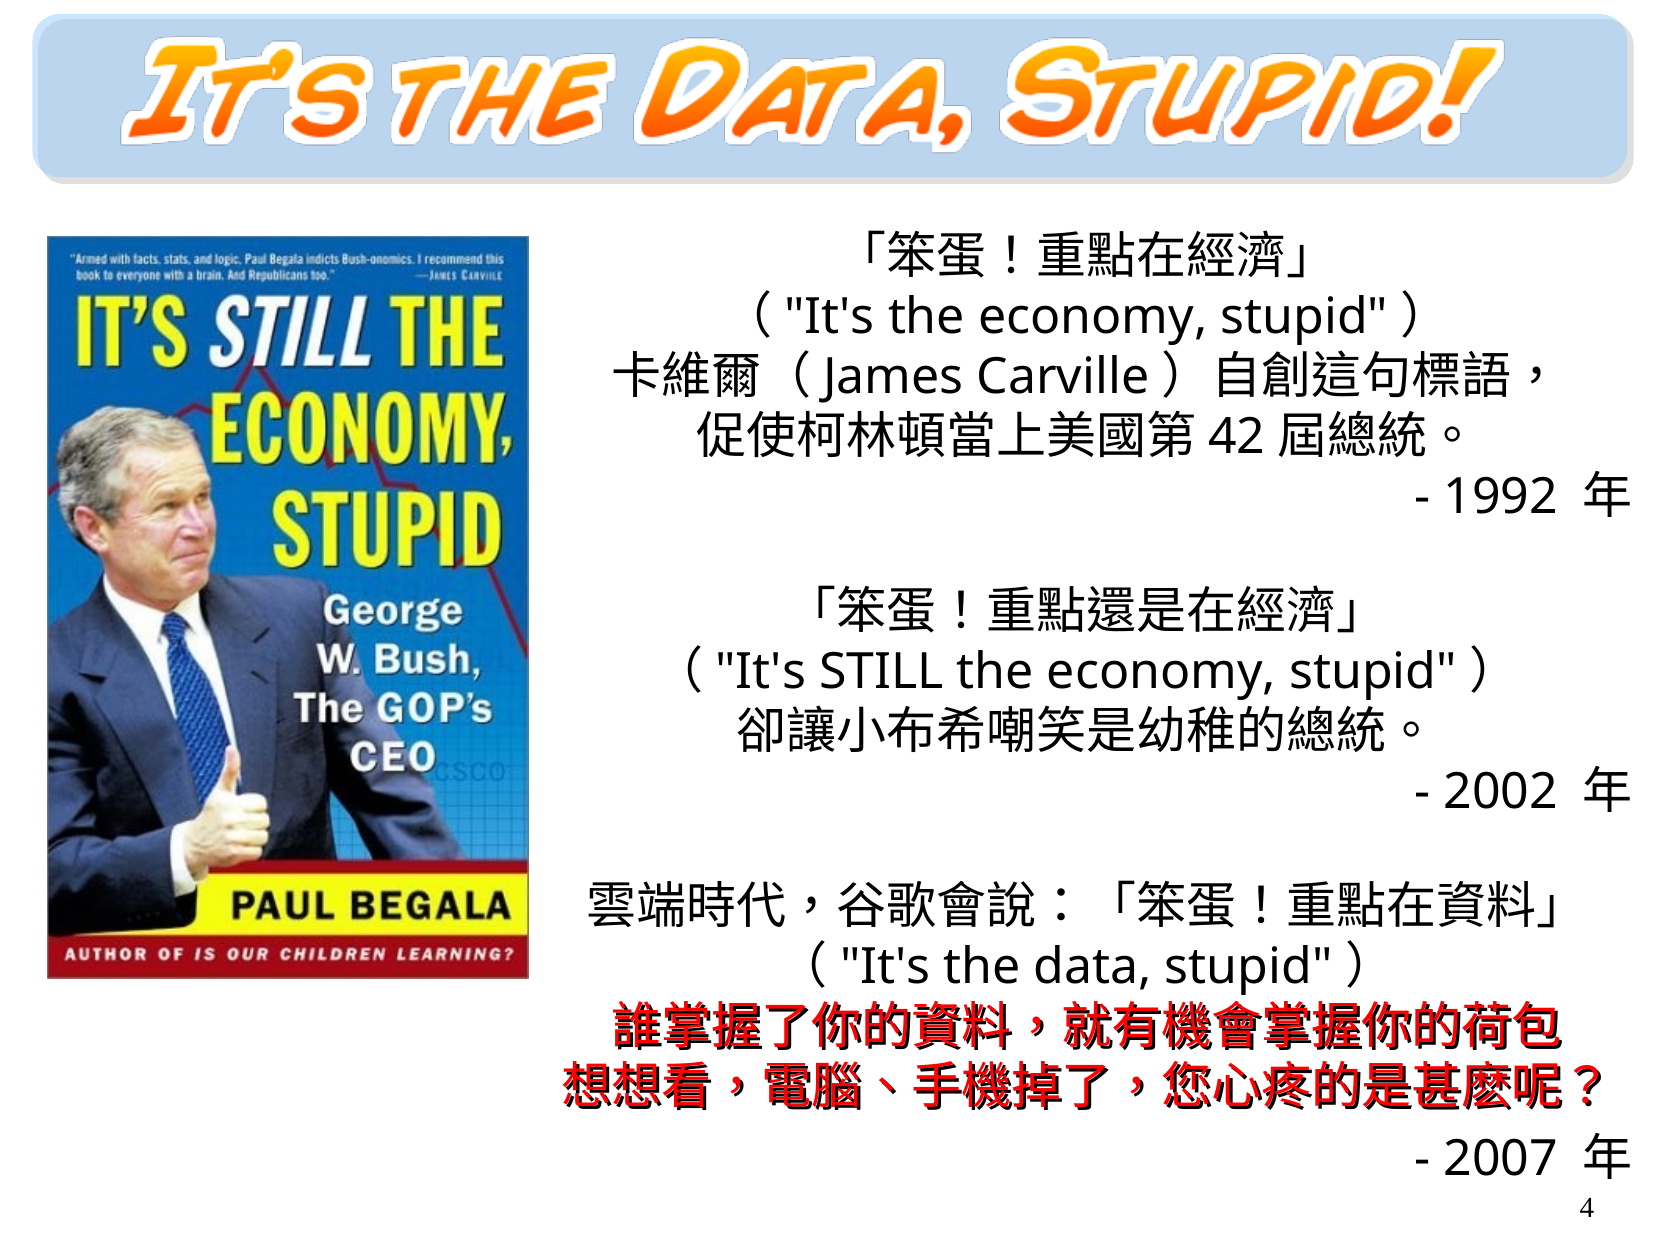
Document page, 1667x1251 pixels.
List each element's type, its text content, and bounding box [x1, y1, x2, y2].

text_box 「笨蛋！重點在經濟」 （"It's the economy, stupid"） 卡維爾（James Carville）自創這句標語， 促使柯林頓當上美國第42屆總統。 - 1992 年 [525, 216, 1648, 542]
picture [118, 35, 1508, 161]
picture [521, 752, 525, 764]
text_box 「笨蛋！重點還是在經濟」 （"It's STILL the economy, stupid"） 卻讓小布希嘲笑是幼稚的總統。 - 2002 年 [525, 570, 1648, 837]
picture [47, 236, 529, 979]
text_box 雲端時代，谷歌會說：「笨蛋！重點在資料」 （"It's the data, stupid"） 誰掌握了你的資料，就有機會掌握你的荷包 想想看，電腦、手機掉了，您心疼的是甚麽呢？ - 2007 年 [525, 865, 1648, 1193]
text_box [32, 13, 1628, 178]
